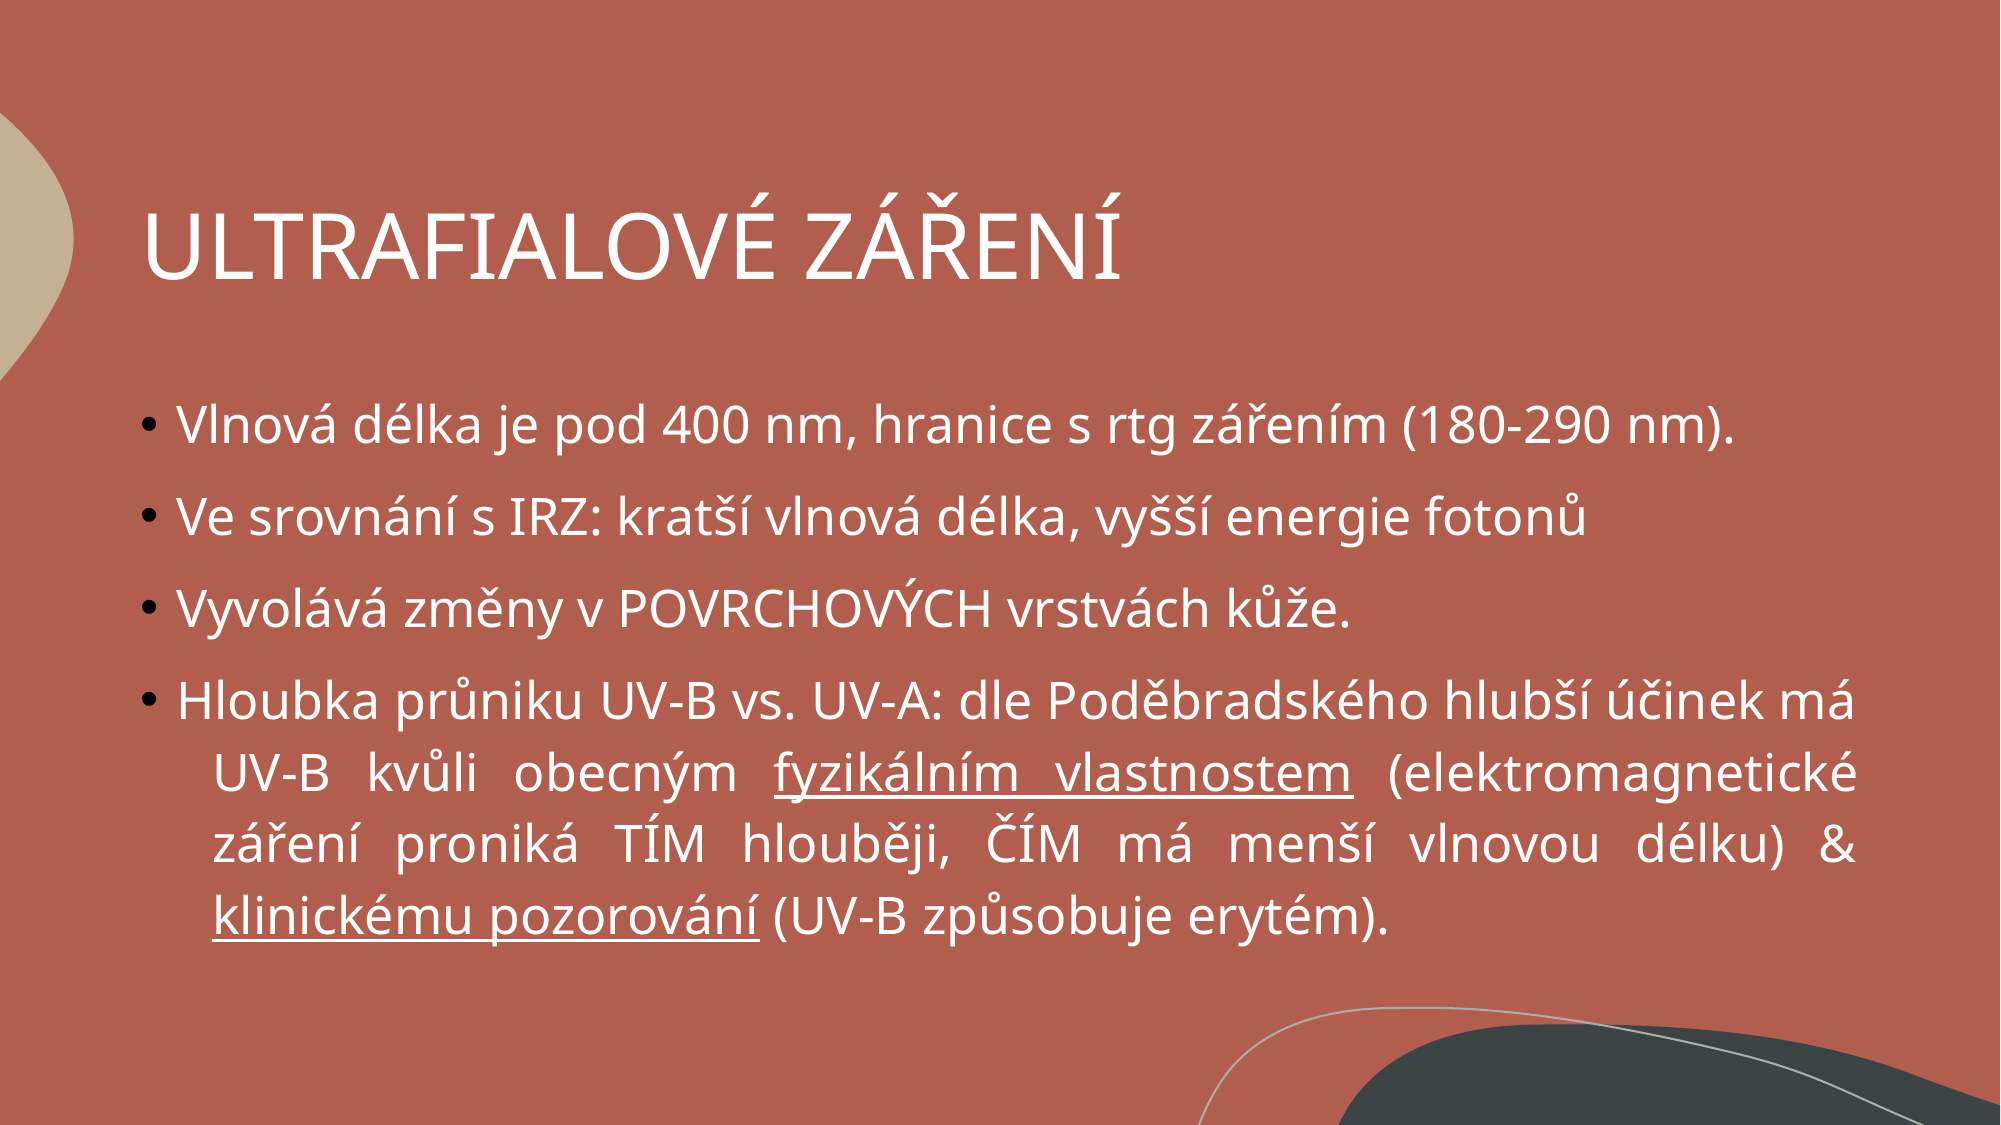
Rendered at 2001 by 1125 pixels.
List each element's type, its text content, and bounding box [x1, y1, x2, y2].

title ULTRAFIALOVÉ ZÁŘENÍ [125, 125, 1876, 375]
list Vlnová délka je pod 400 nm, hranice s rtg zářením (180-290 nm). Ve srovnání s IRZ: kratší vlnová délka, vyšší energie fotonů Vyvolává změny v POVRCHOVÝCH vrstvách kůže. Hloubka průniku UV-B vs. UV-A: dle Poděbradského hlubší účinek má UV-B kvůli obecným fyzikálním vlastnostem (elektromagnetické záření proniká TÍM hlouběji, ČÍM má menší vlnovou délku) & klinickému pozorování (UV-B způsobuje erytém). [125, 375, 1876, 1002]
